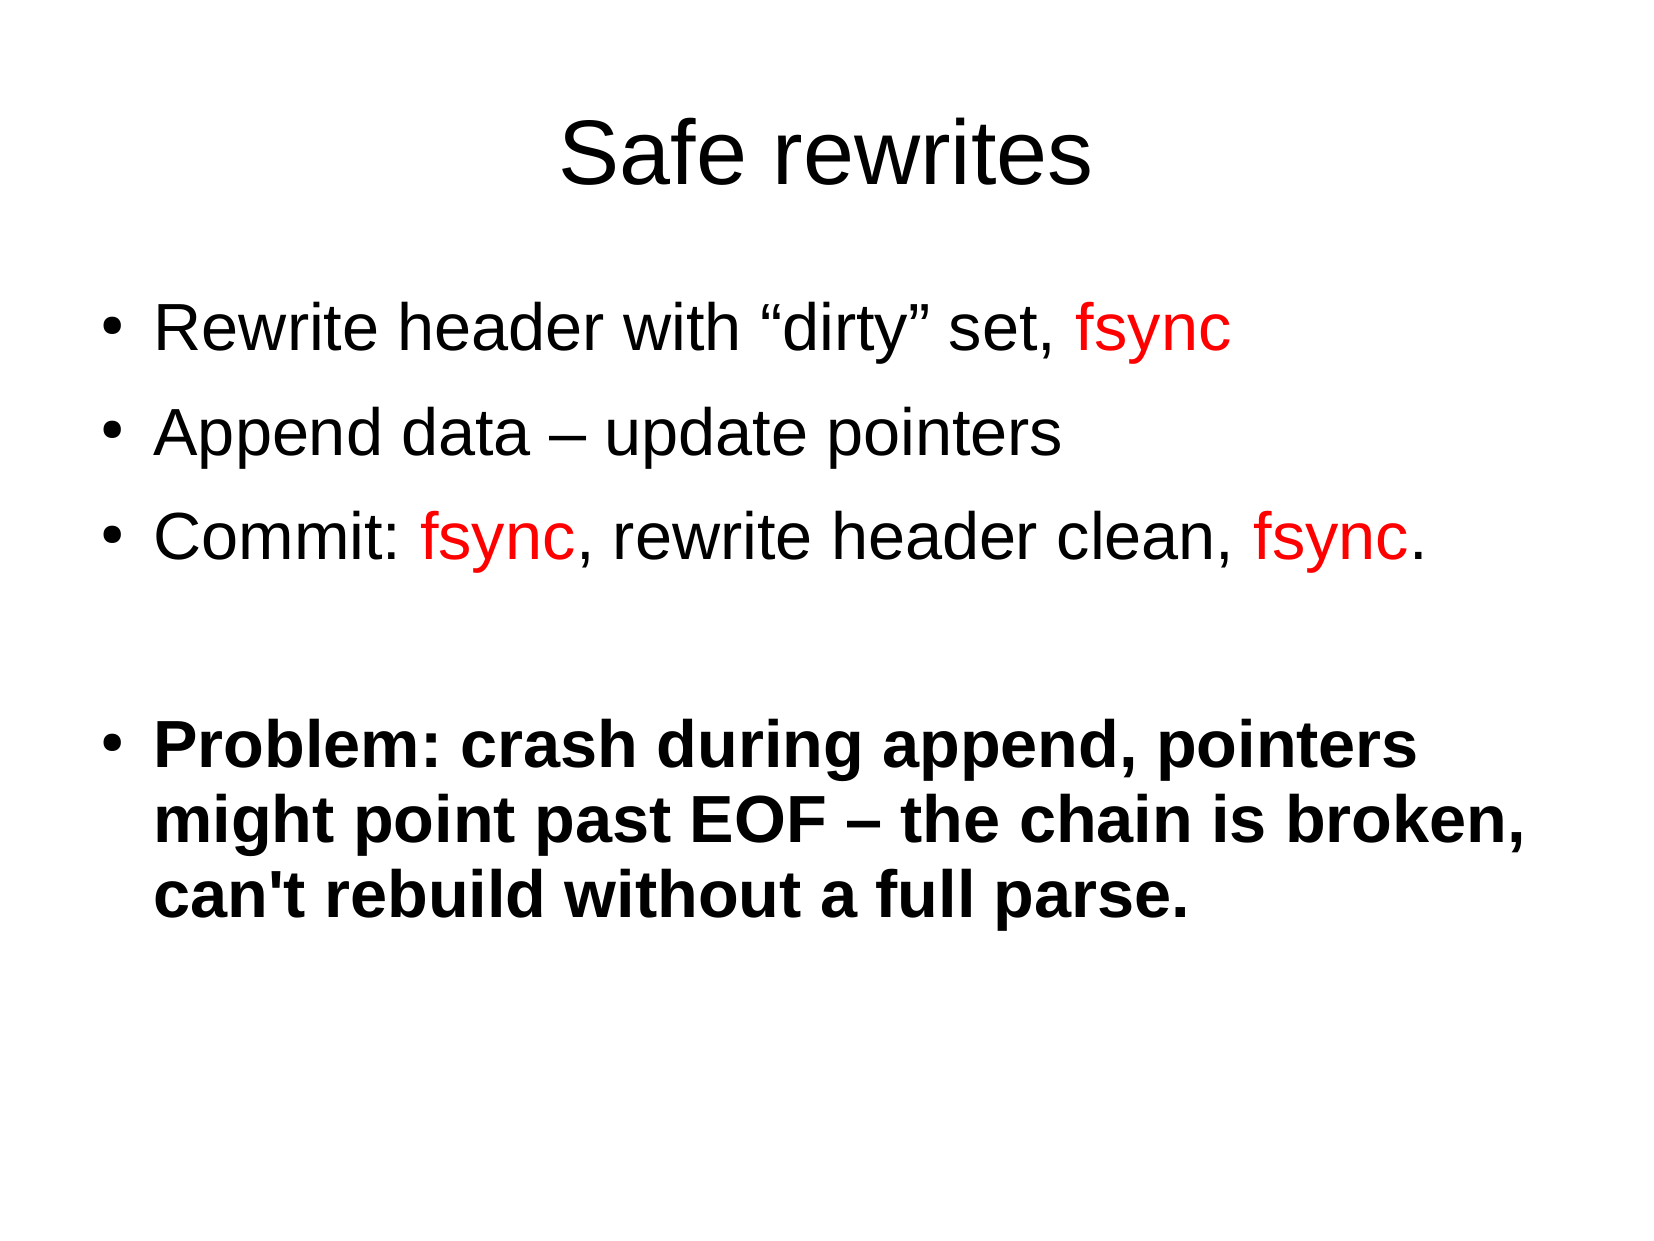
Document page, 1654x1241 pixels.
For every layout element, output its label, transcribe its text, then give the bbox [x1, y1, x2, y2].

list Rewrite header with “dirty” set, fsync Append data – update pointers Commit: fsync, rewrite header clean, fsync. Problem: crash during append, pointers might point past EOF – the chain is broken, can't rebuild without a full parse. [82, 290, 1538, 1010]
title Safe rewrites [82, 49, 1571, 257]
